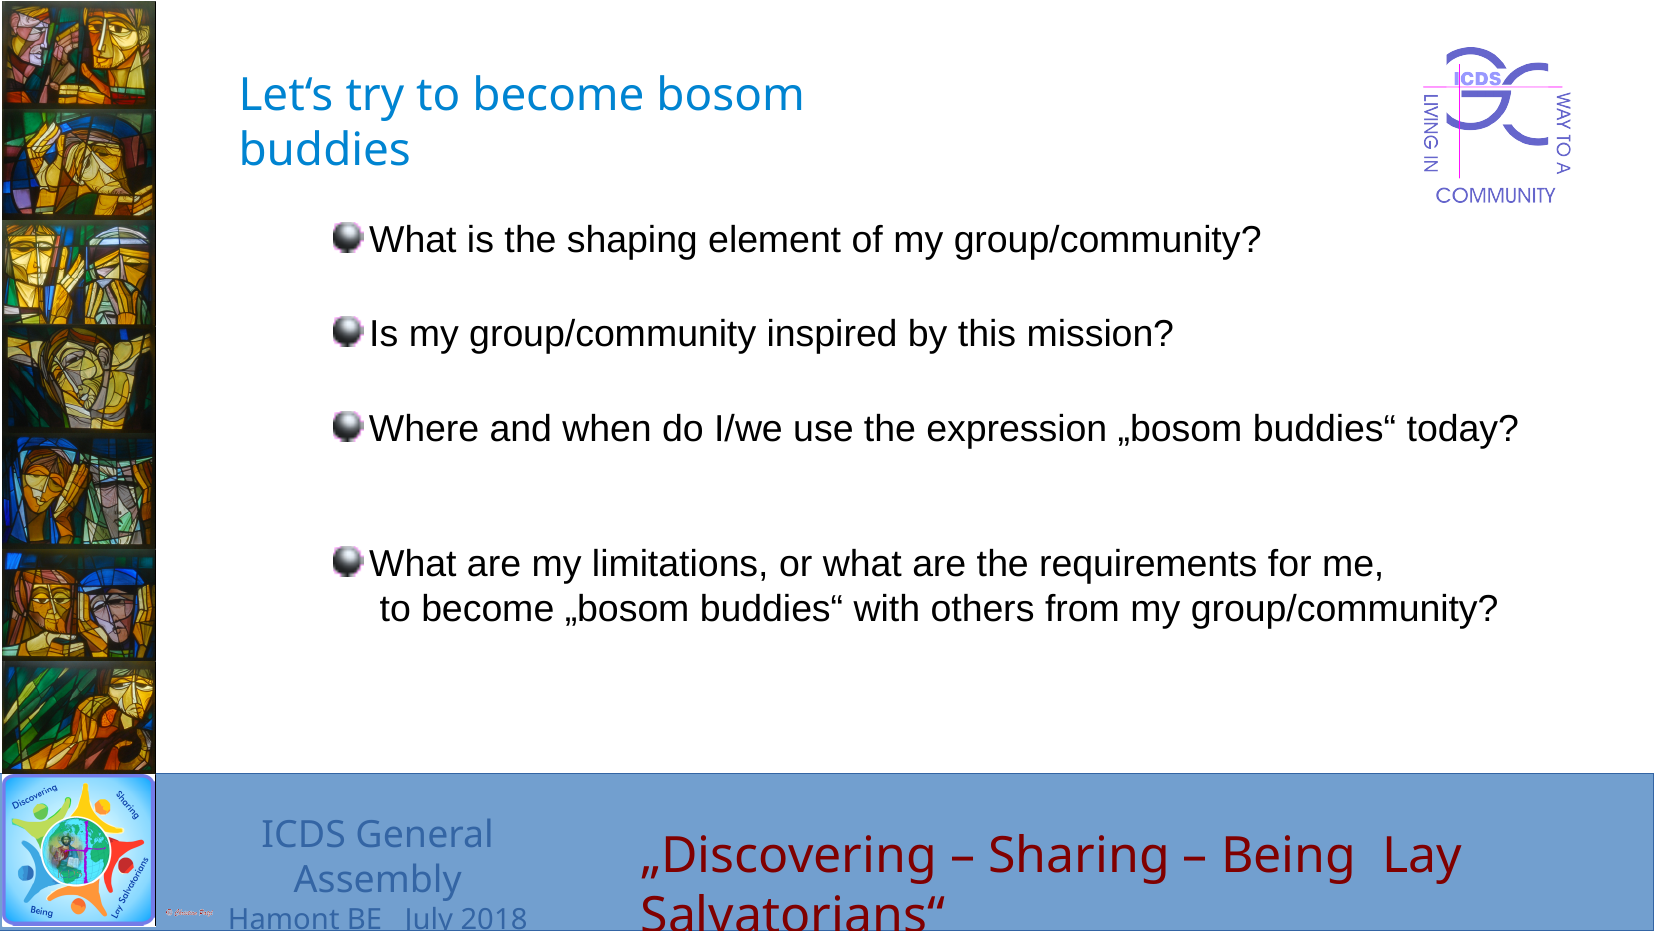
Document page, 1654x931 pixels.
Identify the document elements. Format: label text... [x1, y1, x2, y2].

picture [333, 316, 364, 347]
picture [0, 0, 158, 930]
picture [333, 411, 364, 442]
picture [333, 546, 364, 577]
text_box What are my limitations, or what are the requirements for me, to become „bosom buddies“ with others from my group/community? [318, 531, 1514, 631]
picture [1421, 47, 1583, 203]
text_box Let‘s try to become bosom buddies [223, 56, 993, 129]
picture [166, 909, 213, 917]
text_box Where and when do I/we use the expression „bosom buddies“ today? [318, 396, 1535, 454]
text_box „Discovering – Sharing – Being Lay Salvatorians“ [625, 814, 1607, 892]
text_box Is my group/community inspired by this mission? [318, 301, 1200, 359]
picture [333, 222, 364, 253]
text_box What is the shaping element of my group/community? [318, 207, 1277, 265]
